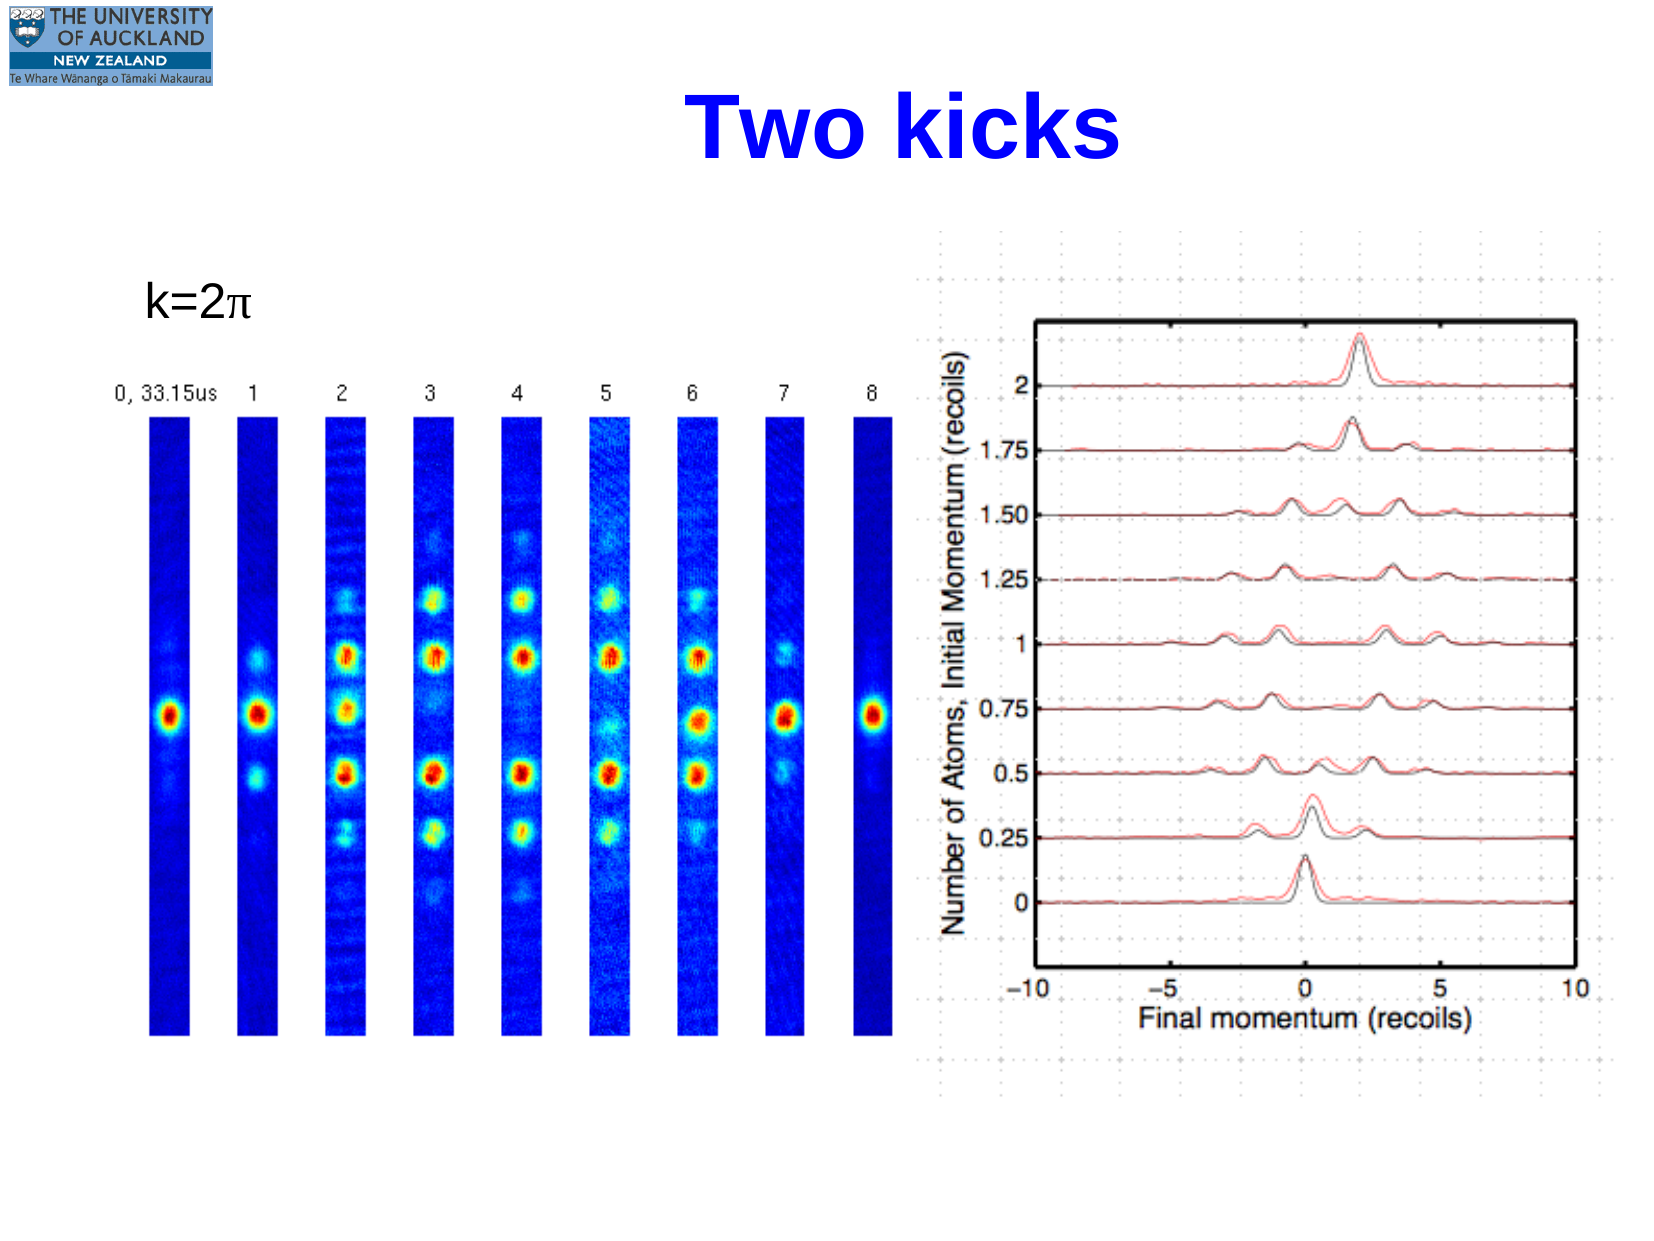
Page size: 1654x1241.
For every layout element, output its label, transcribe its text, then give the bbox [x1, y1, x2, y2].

title Two kicks [318, 23, 1489, 231]
text_box k=2π [129, 265, 267, 337]
picture [0, 231, 1622, 1117]
picture [9, 6, 213, 86]
